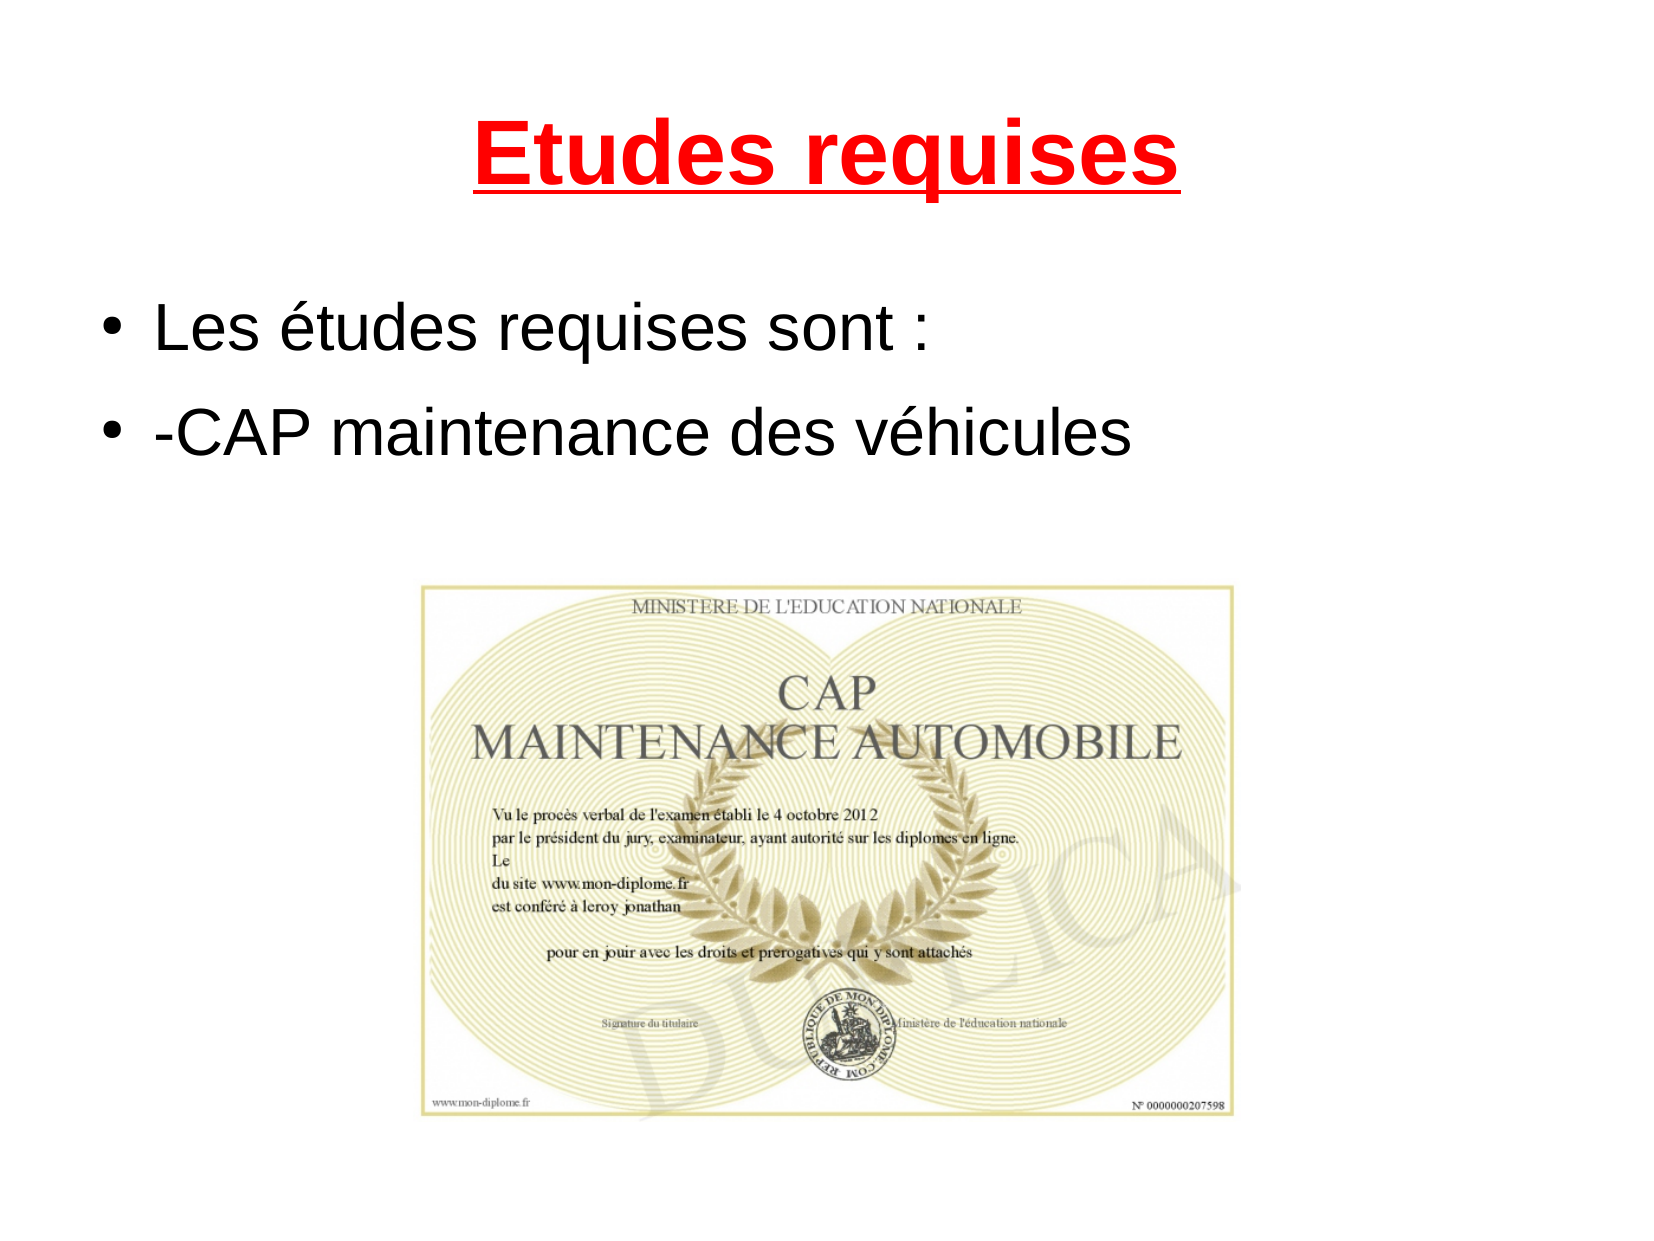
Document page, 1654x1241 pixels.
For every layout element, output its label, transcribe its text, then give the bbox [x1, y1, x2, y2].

list Les études requises sont : -CAP maintenance des véhicules [82, 290, 1571, 1109]
title Etudes requises [82, 49, 1571, 257]
picture [413, 578, 1241, 1123]
